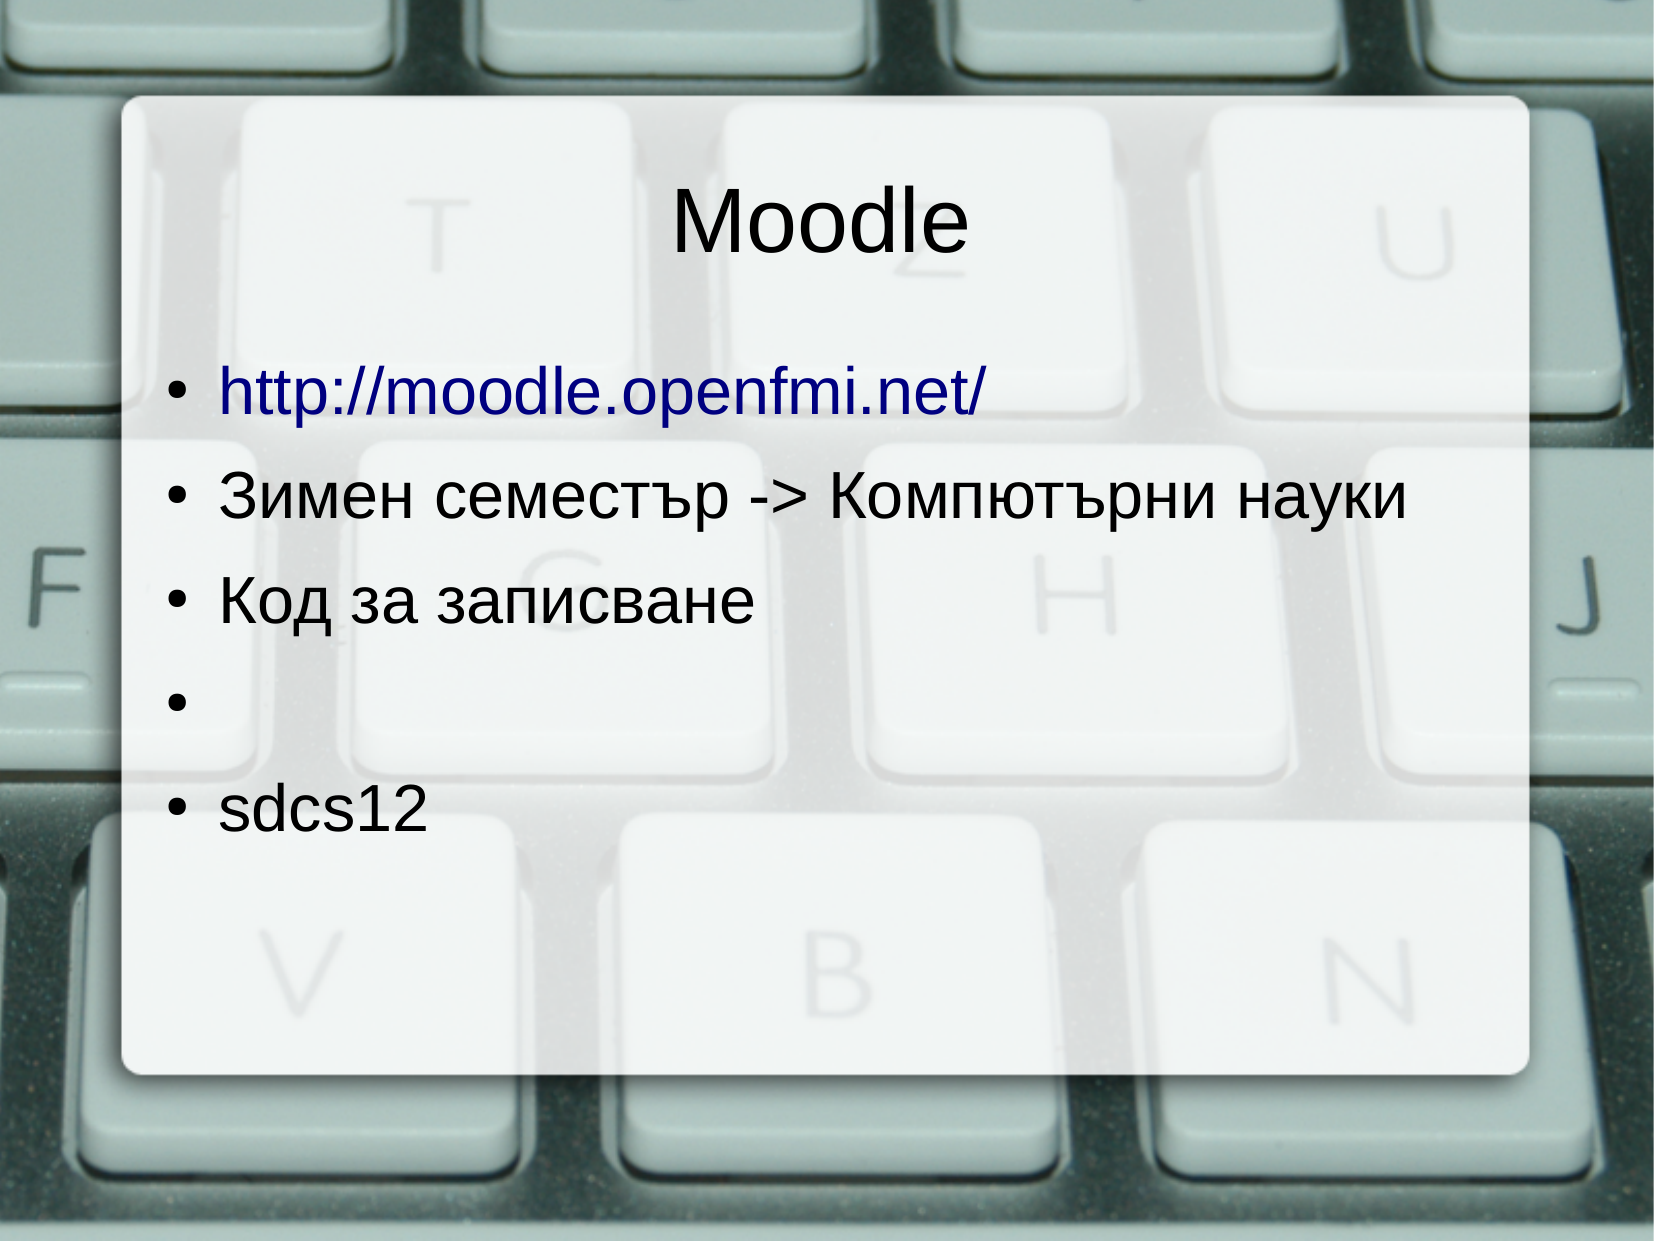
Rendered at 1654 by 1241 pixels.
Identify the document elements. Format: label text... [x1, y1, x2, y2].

title Moodle [135, 117, 1506, 325]
picture [0, 0, 1654, 1241]
list http://moodle.openfmi.net/ Зимен семестър -> Компютърни науки Код за записване sdcs12 [147, 354, 1506, 1074]
